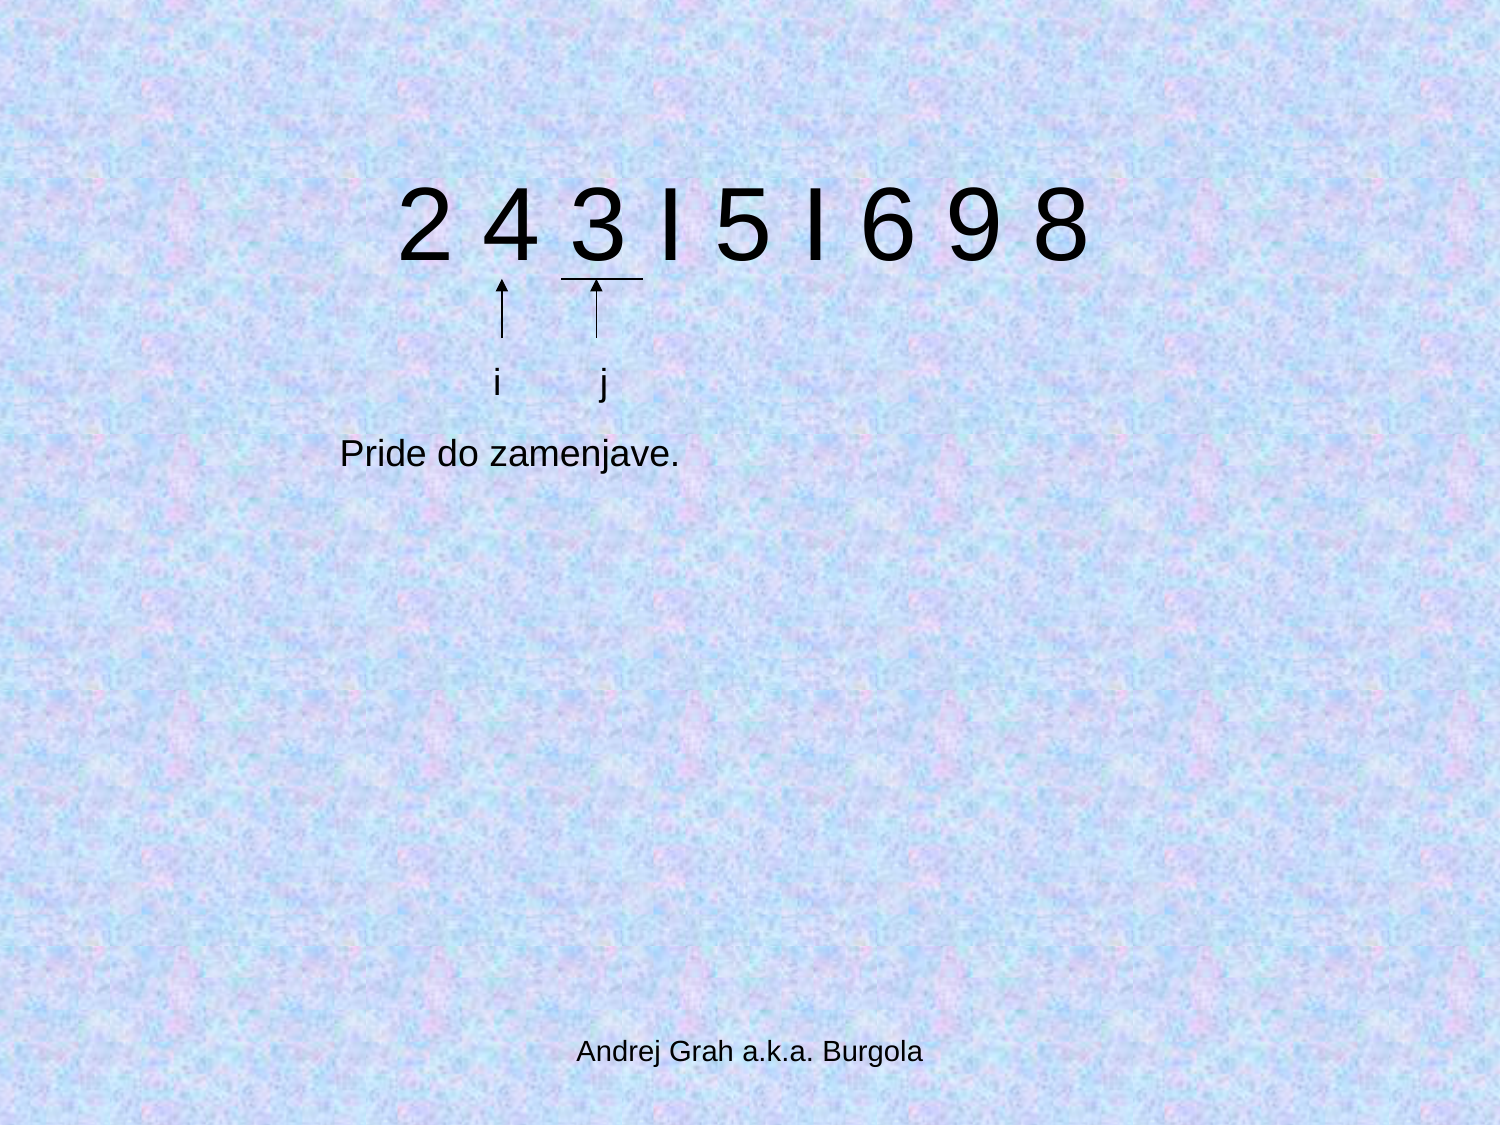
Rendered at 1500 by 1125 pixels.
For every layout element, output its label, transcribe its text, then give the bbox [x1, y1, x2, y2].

text_box 2 4 3 I 5 I 6 9 8 [159, 148, 1329, 290]
text_box Andrej Grah a.k.a. Burgola [512, 1024, 988, 1103]
text_box j [584, 349, 623, 411]
picture [0, 0, 1500, 1125]
text_box Pride do zamenjave. [324, 420, 1247, 482]
text_box i [478, 349, 514, 411]
